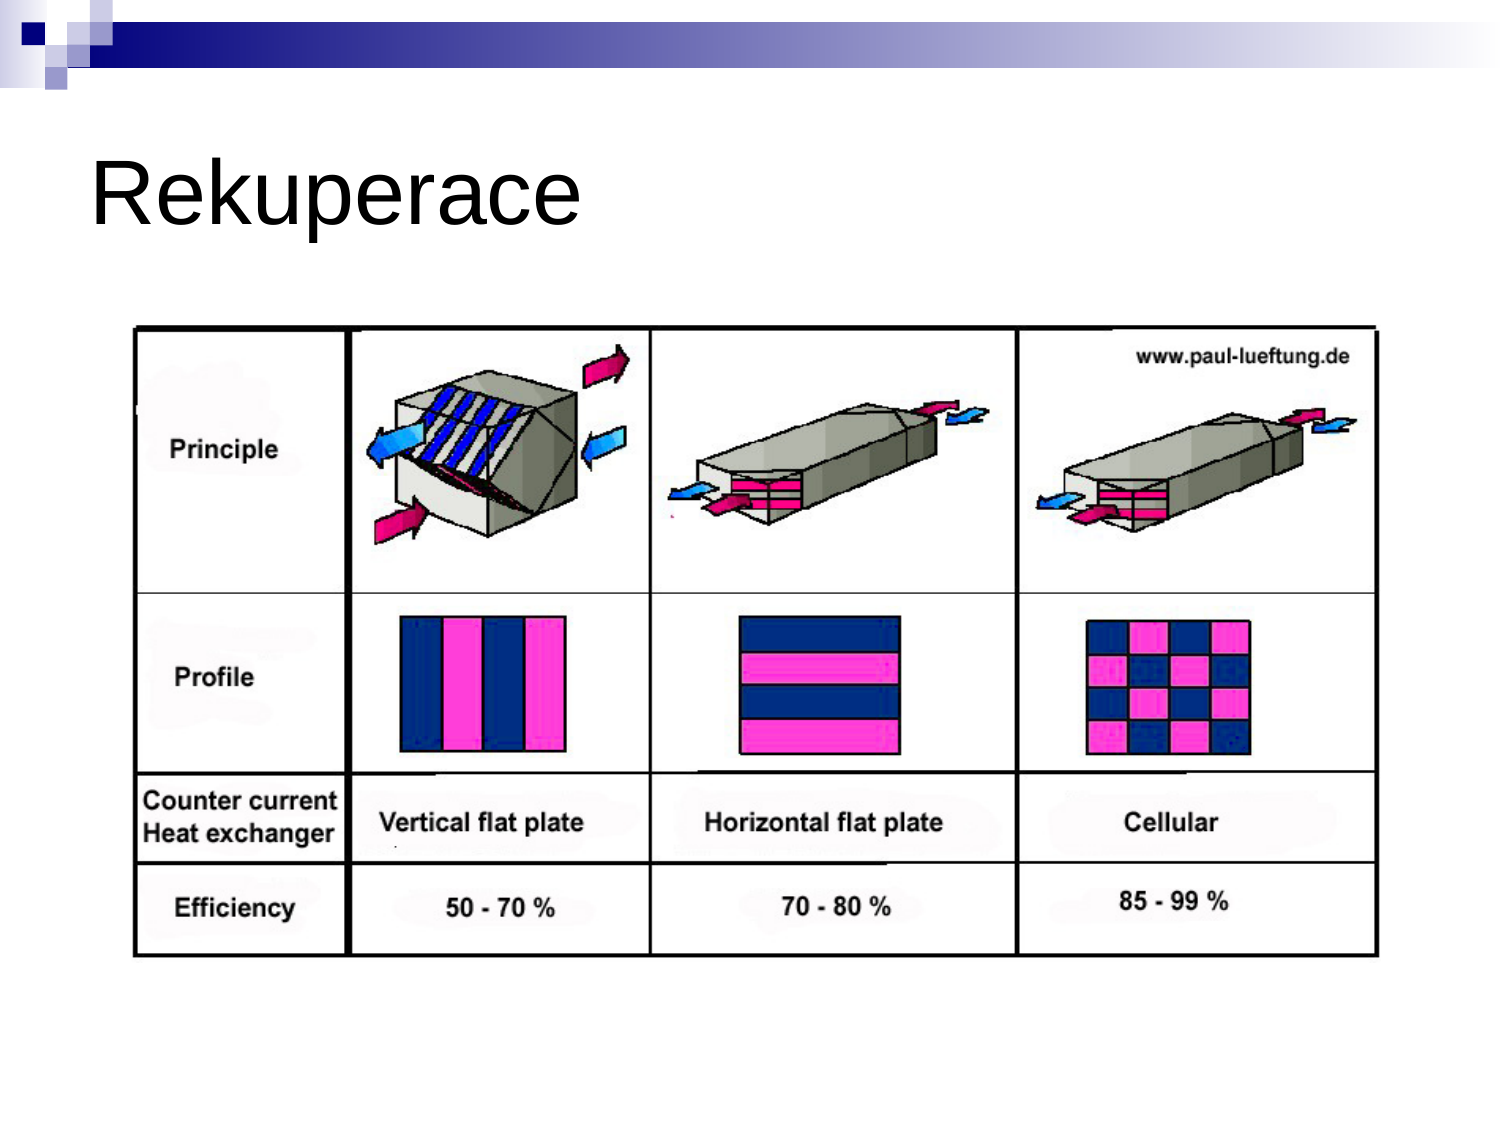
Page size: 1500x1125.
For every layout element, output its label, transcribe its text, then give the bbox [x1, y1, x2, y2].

picture [119, 324, 1381, 963]
title Rekuperace [75, 75, 1426, 301]
